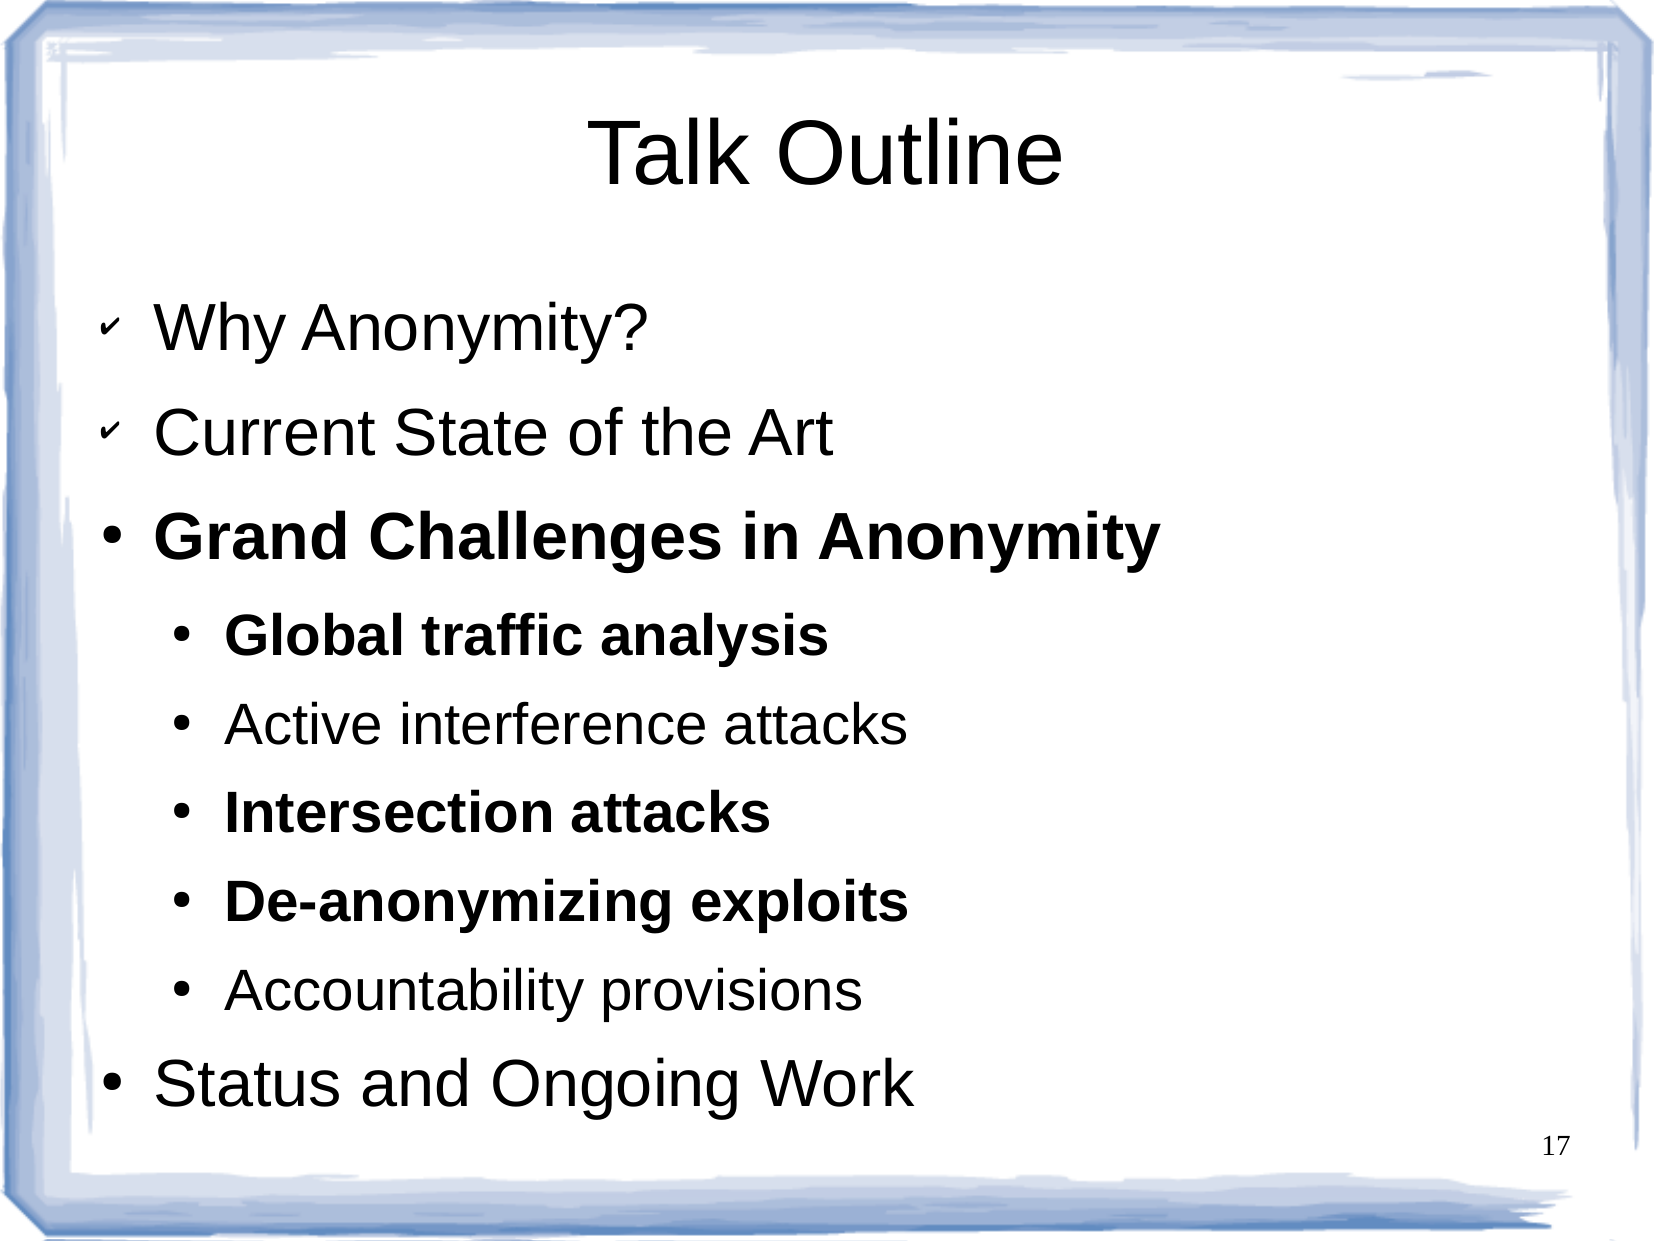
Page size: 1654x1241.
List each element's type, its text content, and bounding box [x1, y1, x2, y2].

title Talk Outline [82, 49, 1571, 257]
list Why Anonymity? Current State of the Art Grand Challenges in Anonymity Global traffic analysis Active interference attacks Intersection attacks De-anonymizing exploits Accountability provisions Status and Ongoing Work [82, 290, 1571, 1120]
picture [0, 0, 1654, 1241]
